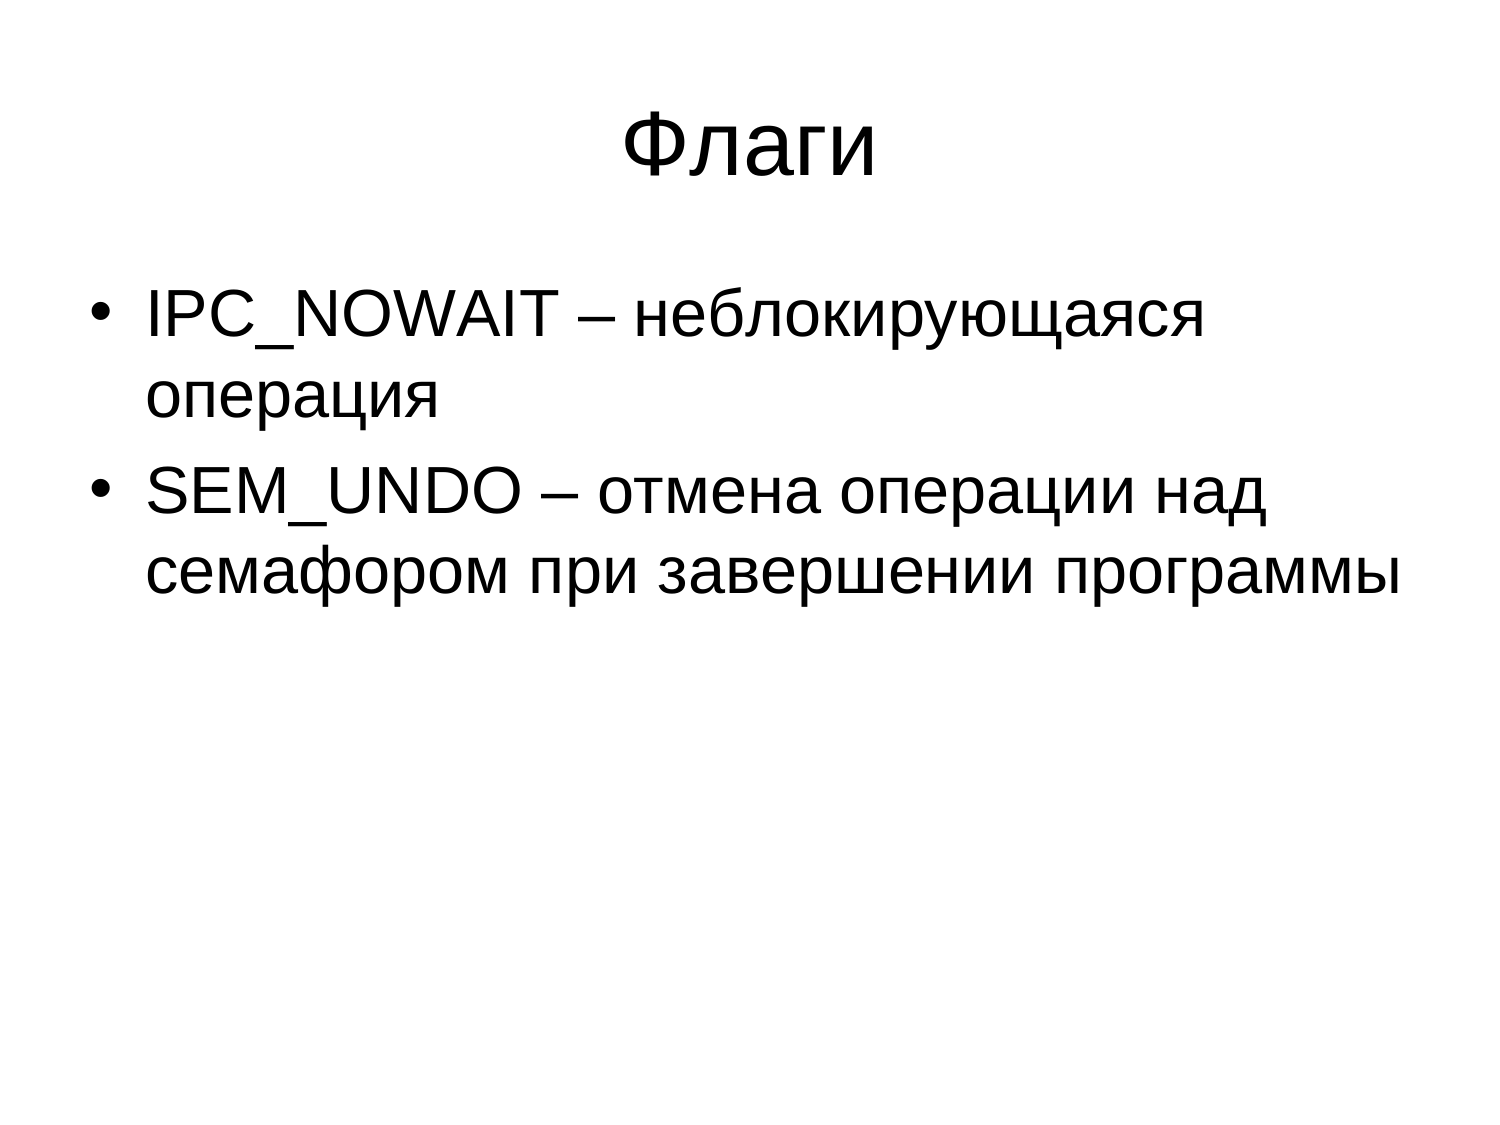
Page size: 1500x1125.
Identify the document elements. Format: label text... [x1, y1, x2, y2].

list IPC_NOWAIT – неблокирующаяся операция SEM_UNDO – отмена операции над семафором при завершении программы [75, 262, 1426, 1005]
title Флаги [75, 45, 1426, 233]
